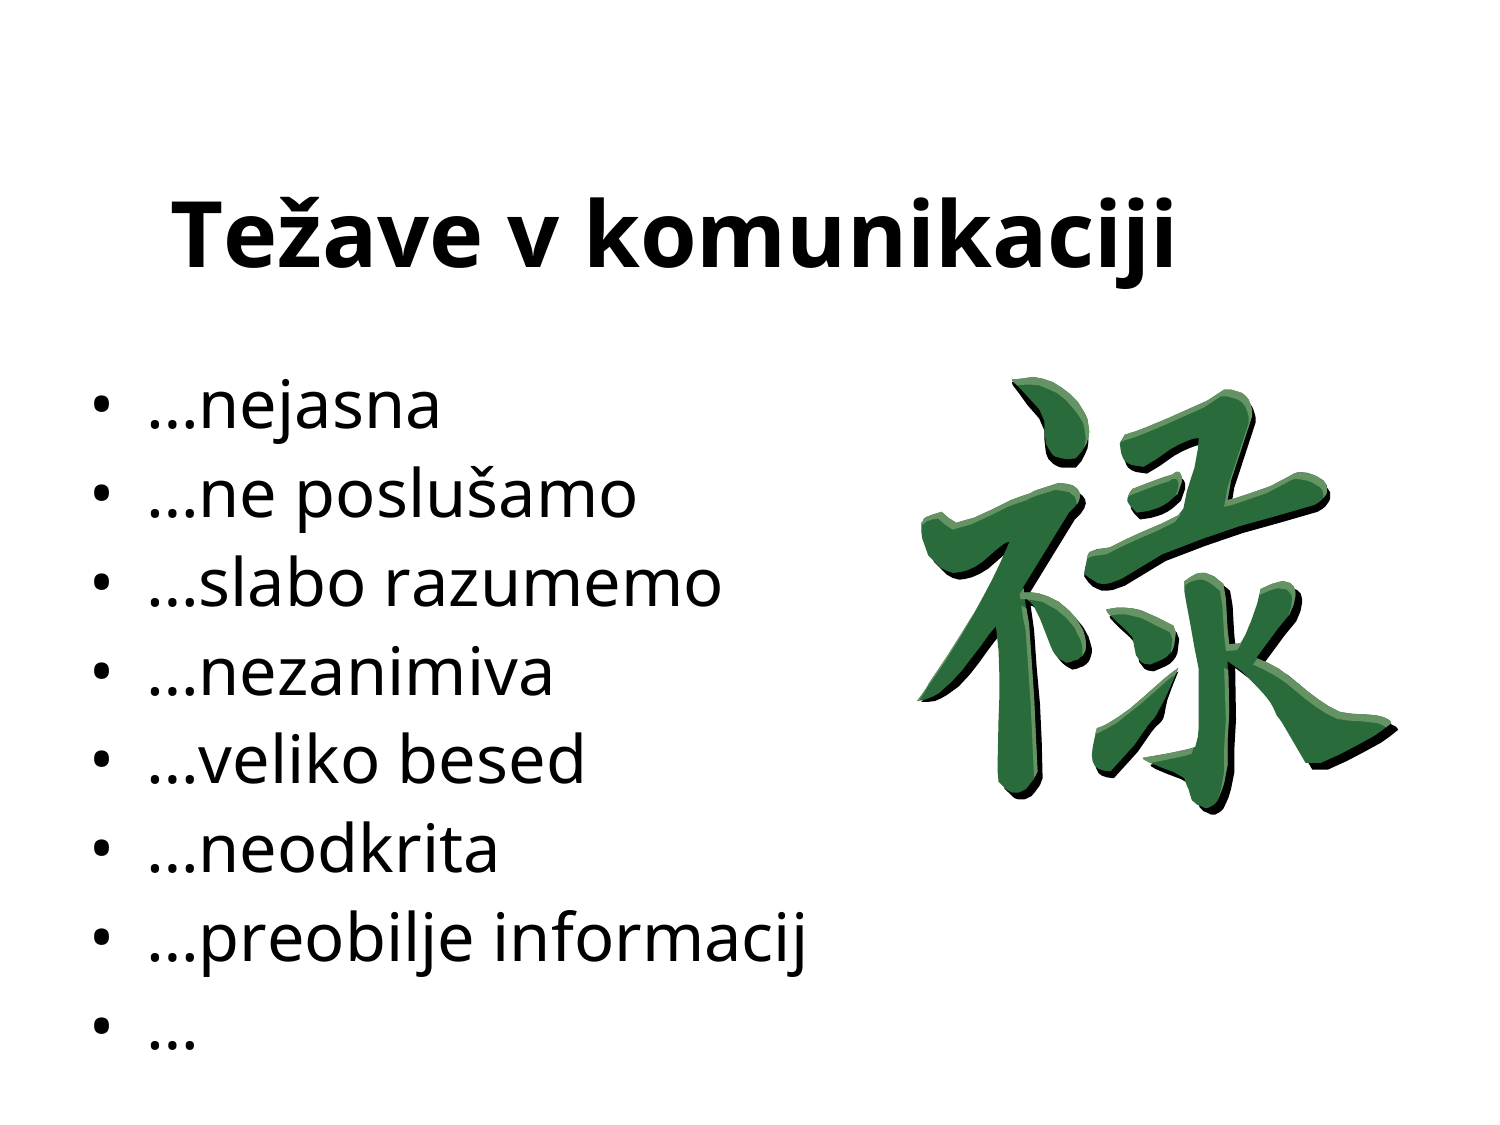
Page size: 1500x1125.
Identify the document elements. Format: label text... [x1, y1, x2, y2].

list …nejasna …ne poslušamo …slabo razumemo …nezanimiva …veliko besed …neodkrita …preobilje informacij … [75, 363, 1426, 1125]
picture [915, 375, 1400, 817]
title Težave v komunikaciji [0, 137, 1351, 325]
